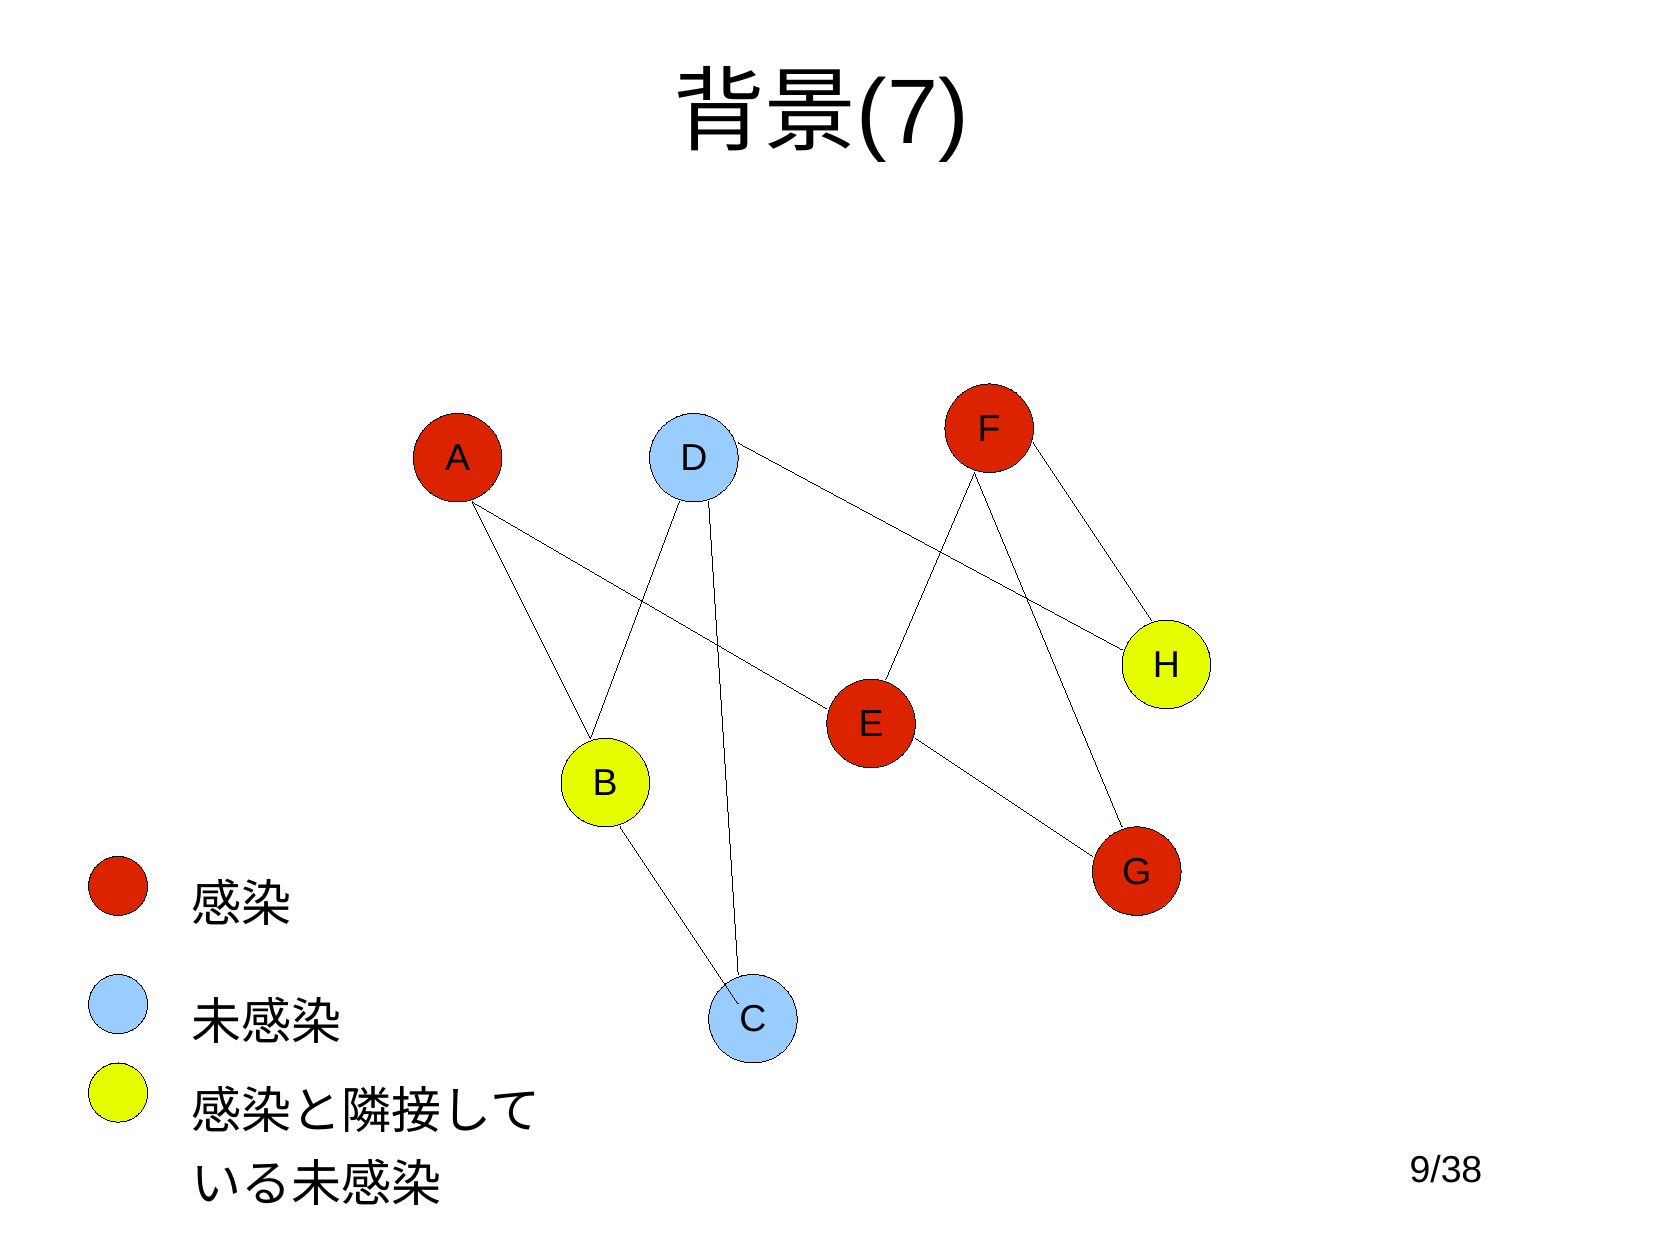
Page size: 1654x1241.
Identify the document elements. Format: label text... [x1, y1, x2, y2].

text_box 感染 [177, 856, 384, 922]
text_box G [1092, 826, 1182, 916]
text_box E [826, 679, 916, 768]
title 背景(7) [76, 0, 1565, 208]
text_box [88, 1062, 148, 1123]
text_box 感染と隣接している未感染 [177, 1063, 591, 1178]
text_box H [1122, 620, 1211, 709]
list [82, 206, 1571, 1109]
text_box [88, 856, 148, 916]
text_box B [561, 738, 650, 827]
text_box <番号>/38 [1420, 1140, 1601, 1211]
text_box C [708, 974, 798, 1063]
text_box [88, 974, 148, 1034]
text_box F [944, 383, 1034, 473]
text_box 未感染 [177, 974, 384, 1040]
text_box D [649, 413, 739, 502]
text_box A [413, 413, 502, 502]
